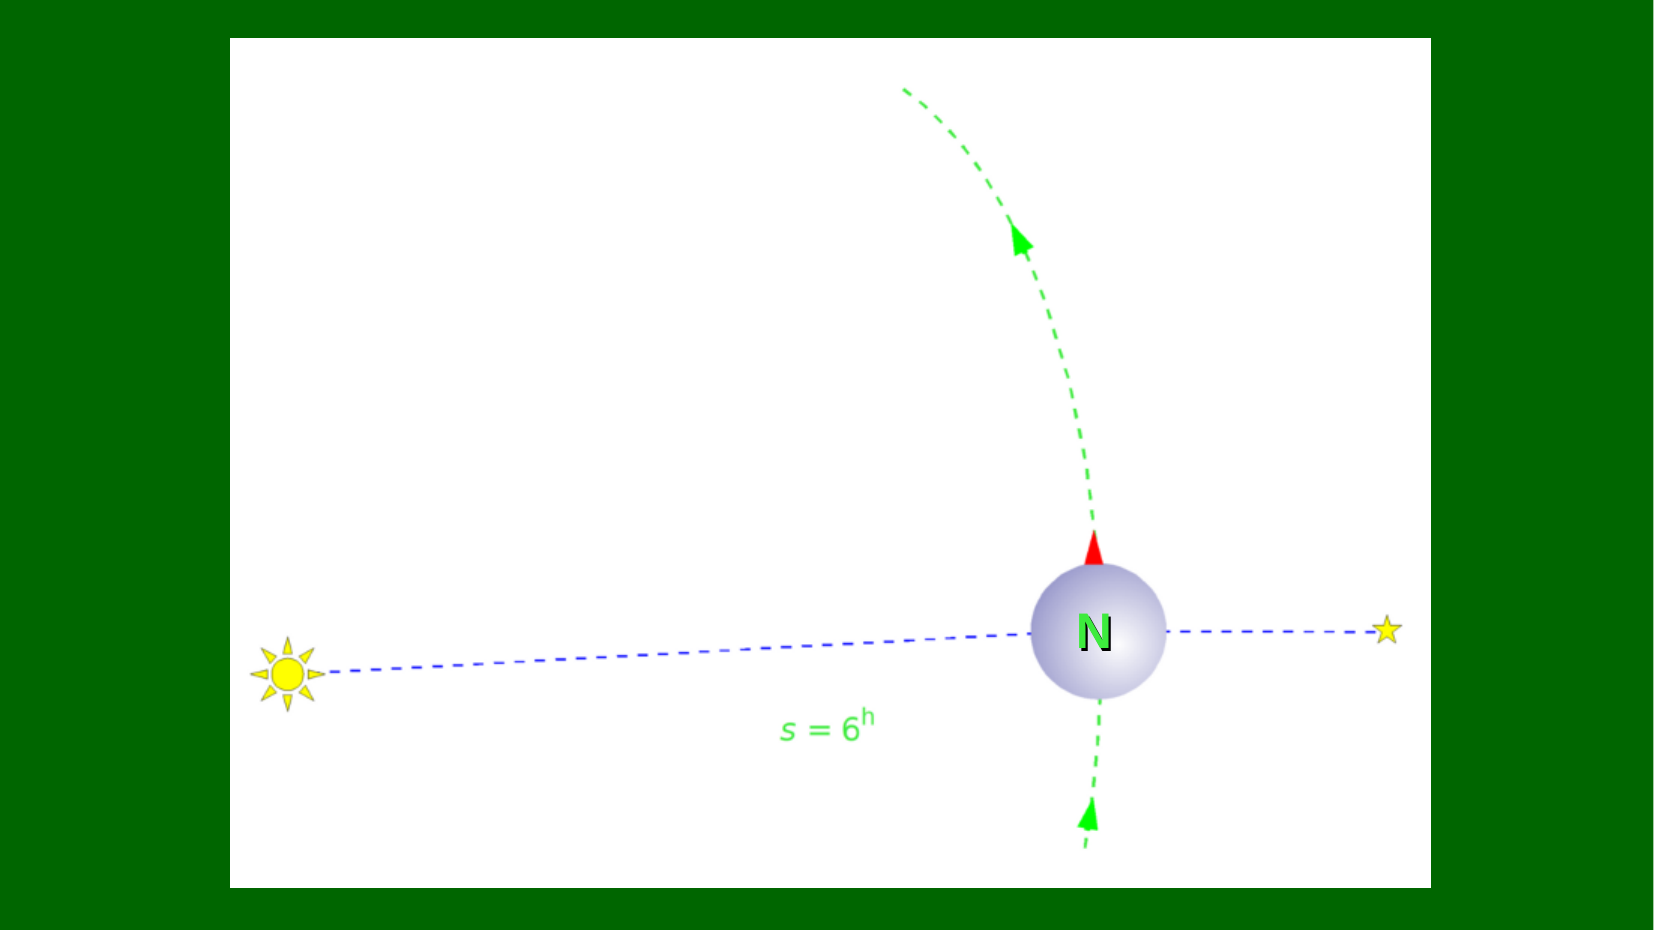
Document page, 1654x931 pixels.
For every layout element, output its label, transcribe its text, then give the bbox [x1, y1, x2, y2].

text_box N [1061, 596, 1127, 667]
picture [230, 38, 1431, 888]
